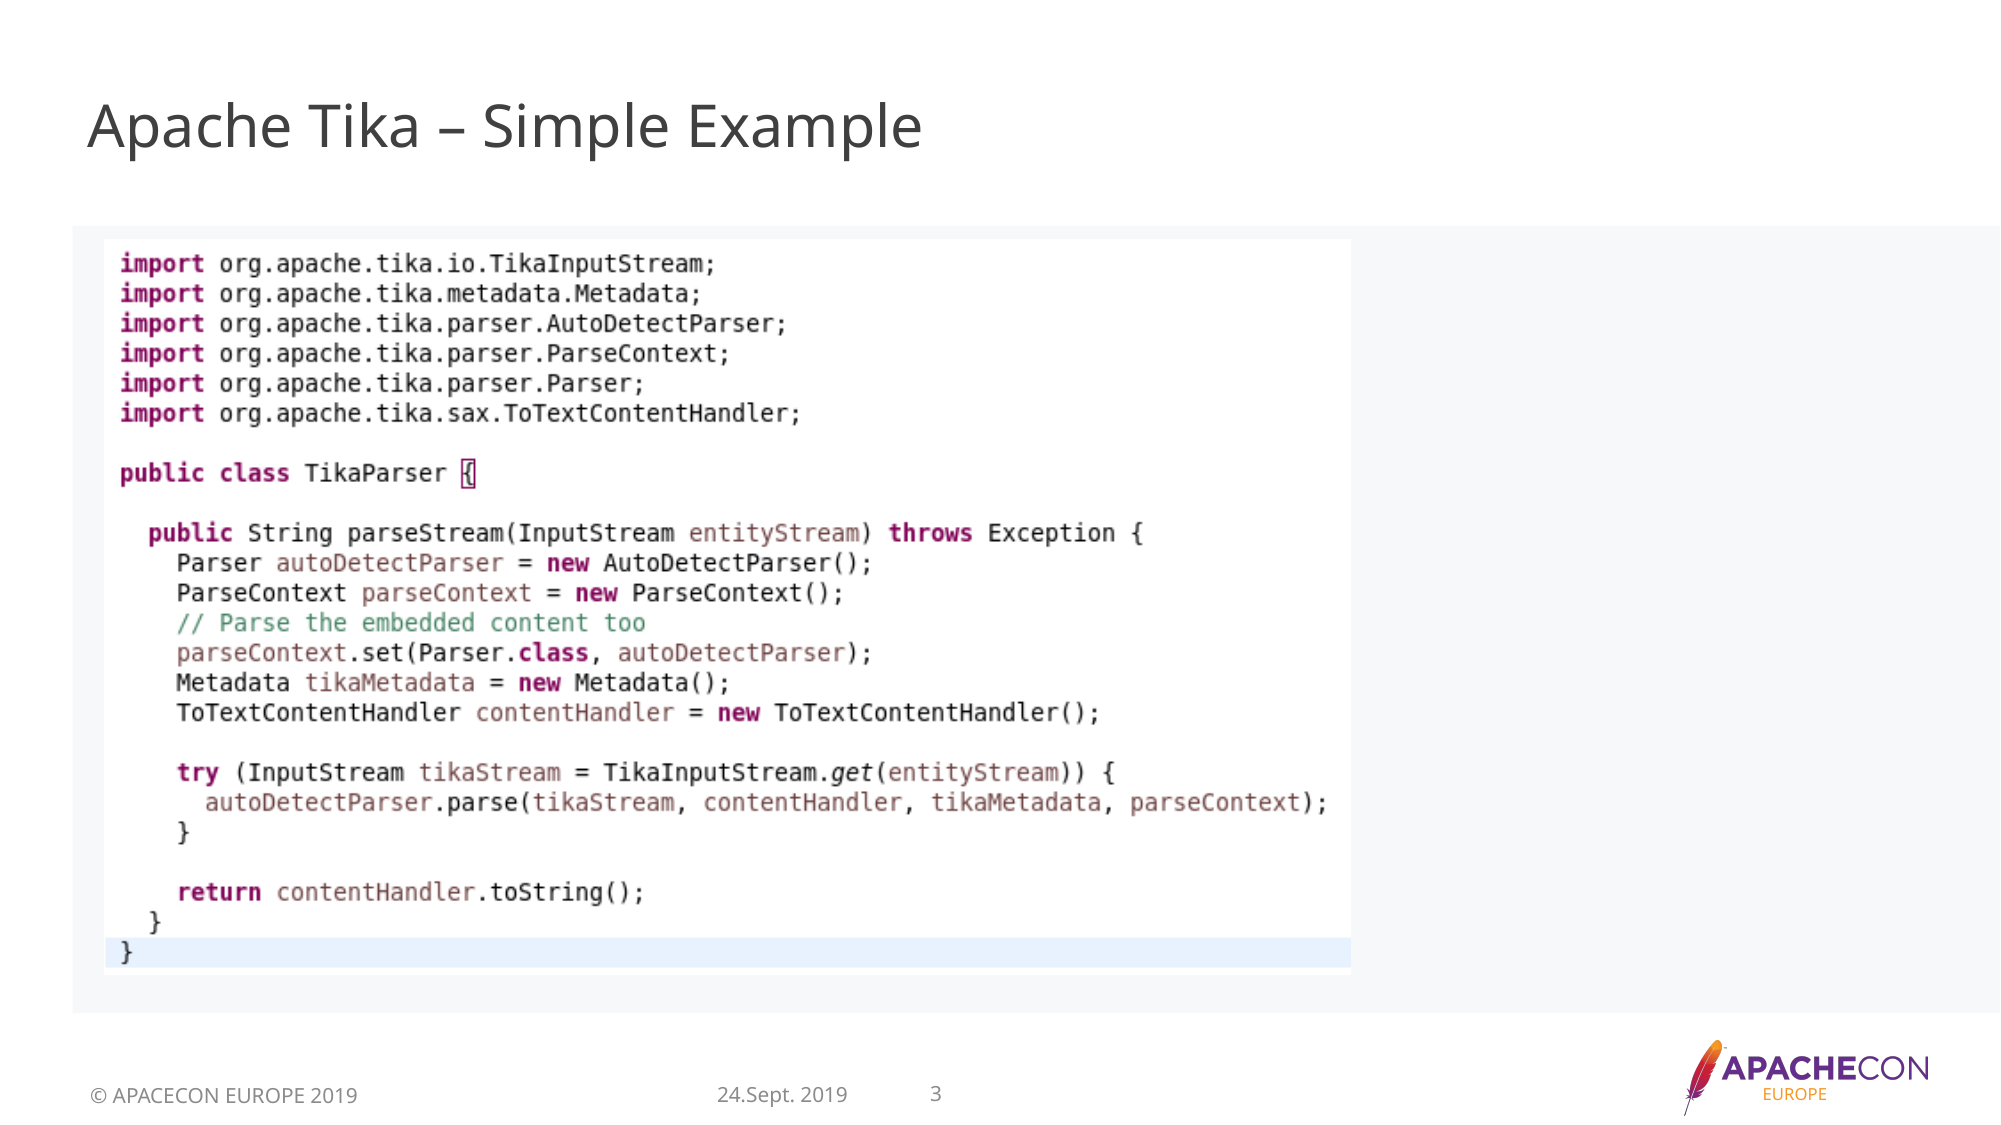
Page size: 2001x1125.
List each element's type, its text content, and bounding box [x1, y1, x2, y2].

footer © APACECON EUROPE 2019 [74, 1065, 686, 1125]
picture [104, 239, 1351, 976]
title Apache Tika – Simple Example [72, 80, 1928, 167]
slide_number <number> [878, 1065, 957, 1124]
slide_number 24.Sept. 2019 [693, 1065, 871, 1124]
picture [1684, 1040, 1928, 1116]
